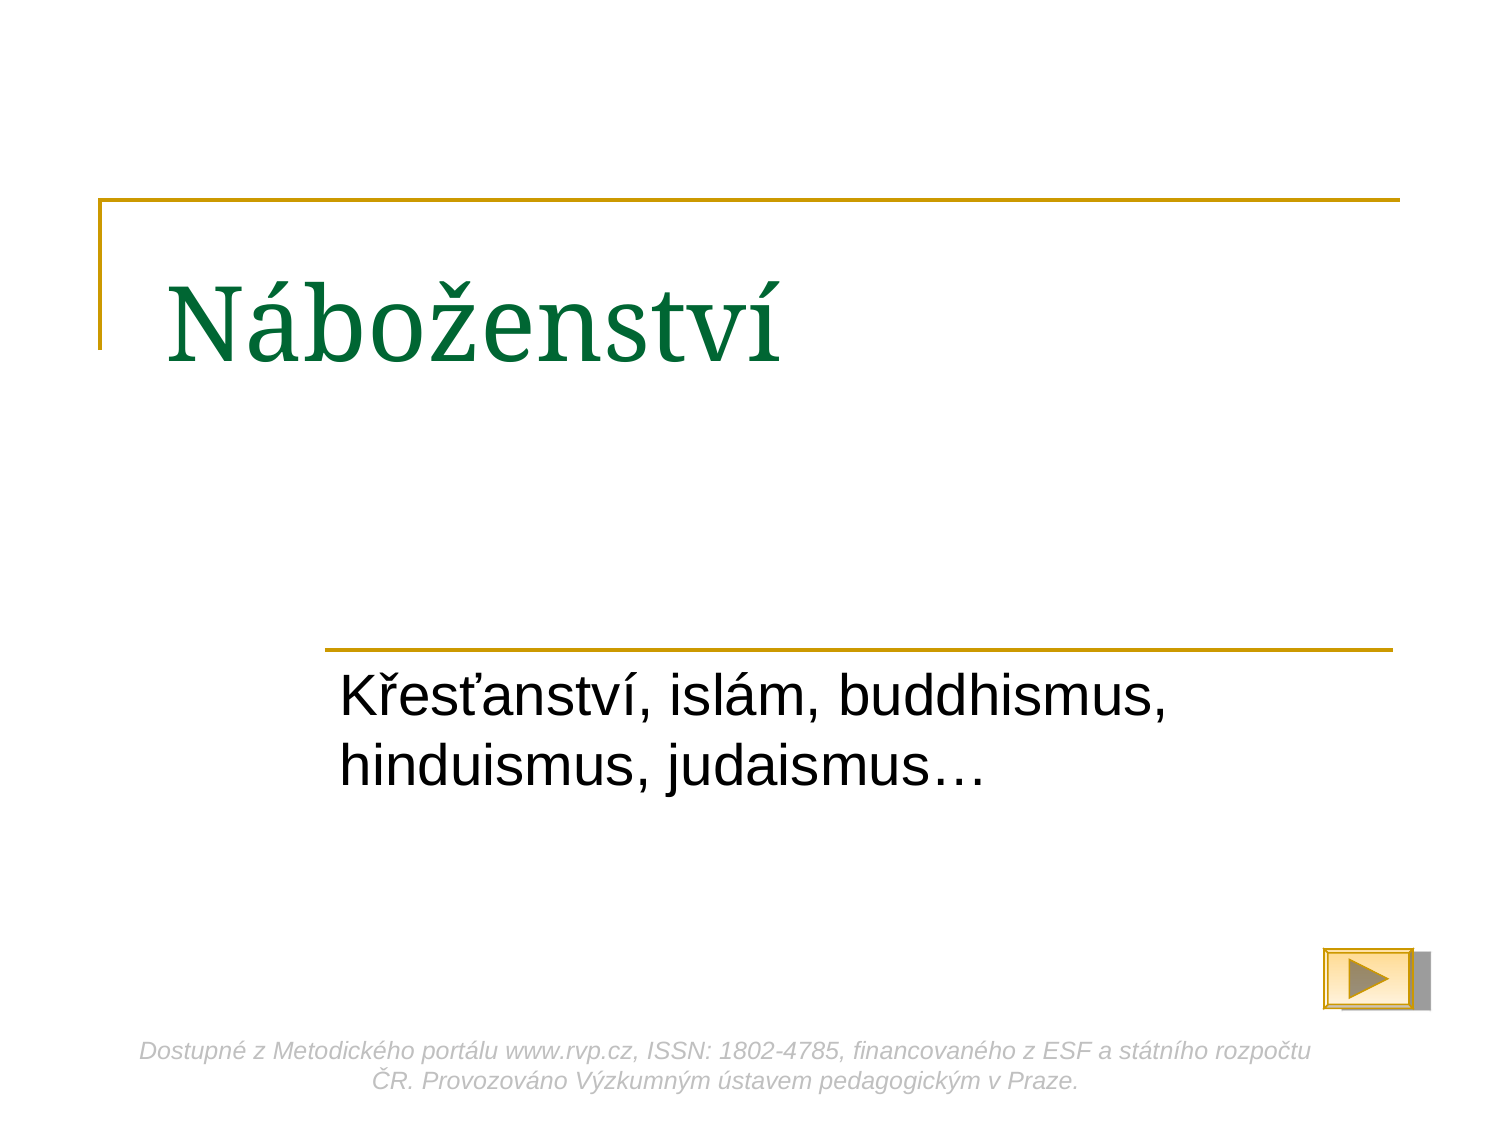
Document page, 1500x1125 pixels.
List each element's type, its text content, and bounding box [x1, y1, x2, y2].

title Náboženství [149, 249, 1401, 538]
text_box [1325, 949, 1413, 1009]
text_box Křesťanství, islám, buddhismus, hinduismus, judaismus… [324, 650, 1401, 938]
text_box Dostupné z Metodického portálu www.rvp.cz, ISSN: 1802-4785, financovaného z ESF a státního rozpočtu ČR. Provozováno Výzkumným ústavem pedagogickým v Praze. [105, 1042, 1348, 1103]
